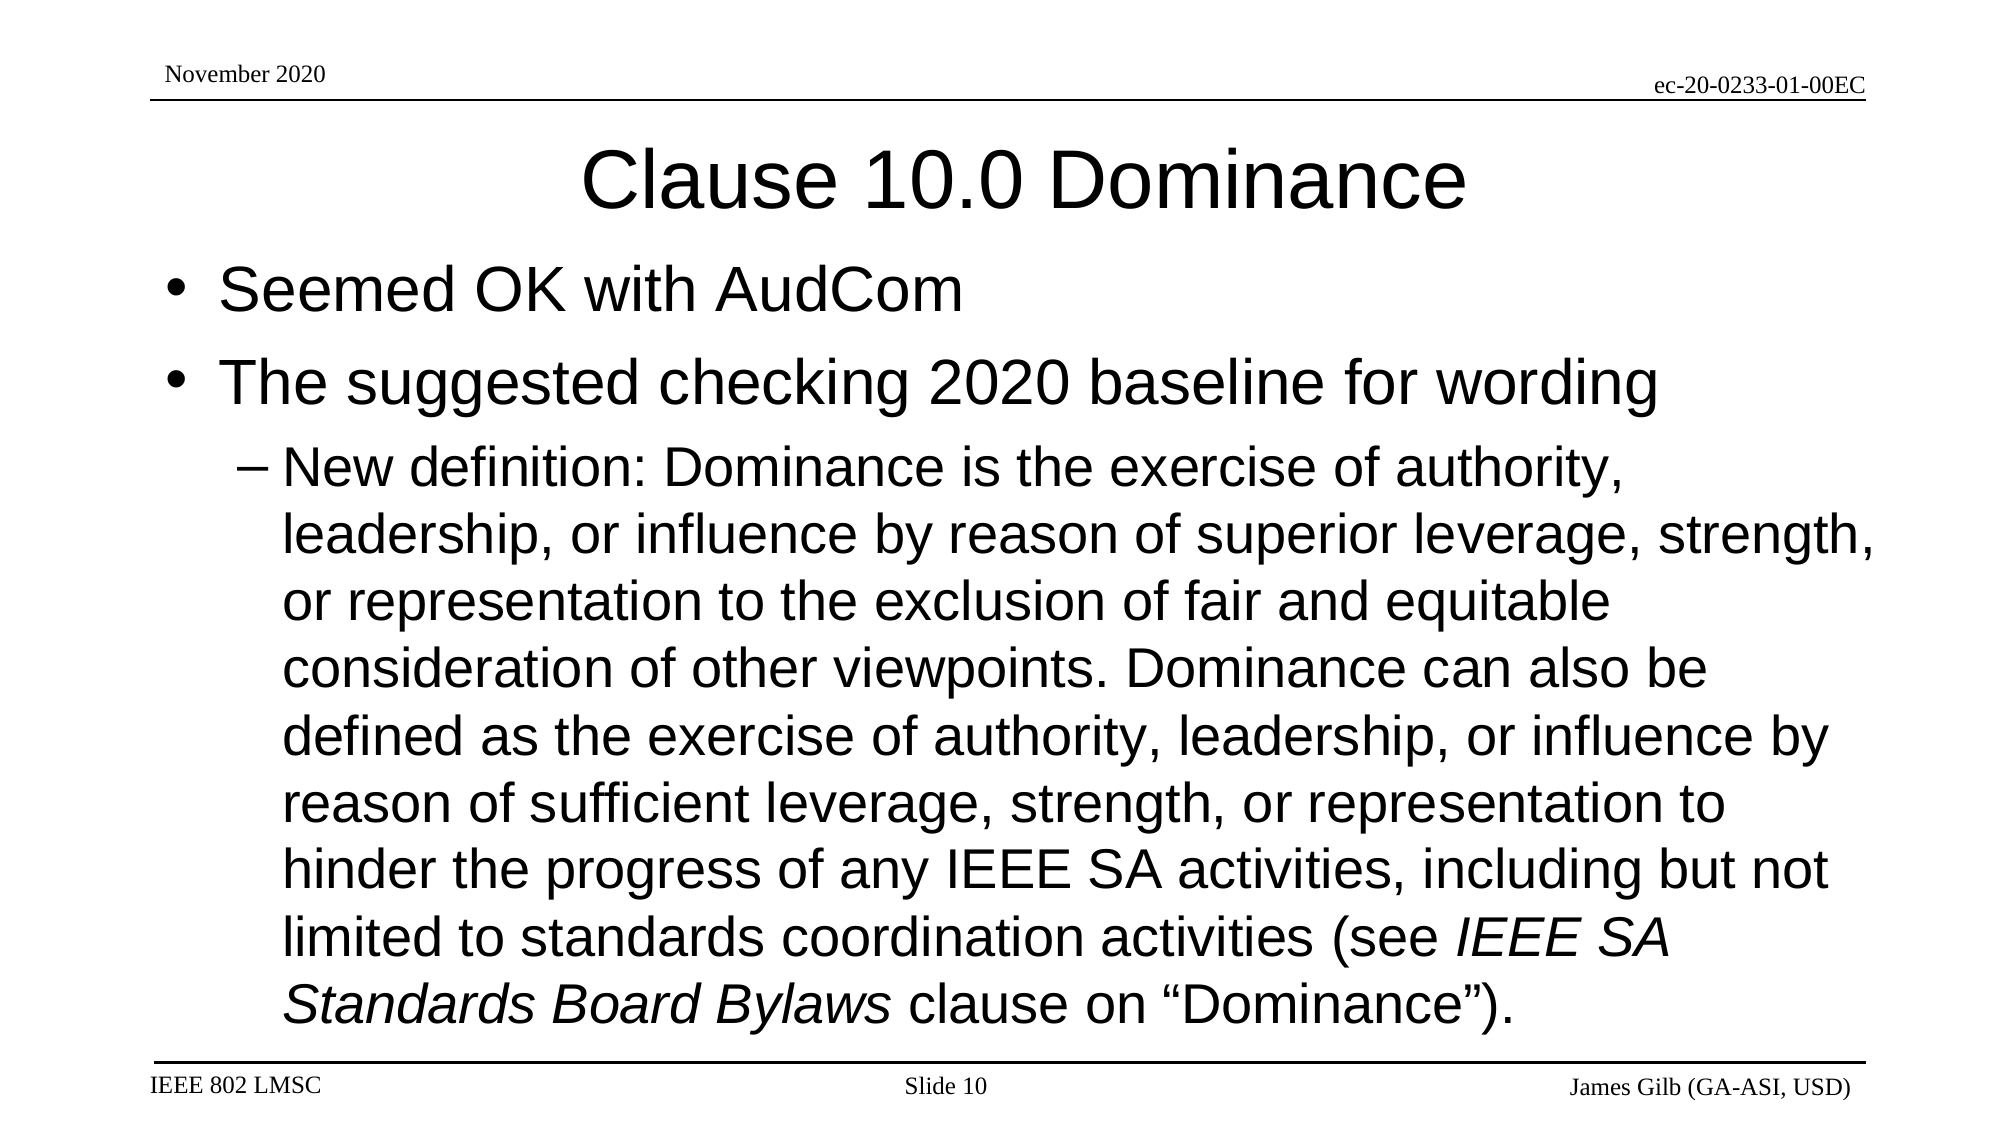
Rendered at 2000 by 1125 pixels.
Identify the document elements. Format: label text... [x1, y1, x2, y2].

list Seemed OK with AudCom The suggested checking 2020 baseline for wording New definition: Dominance is the exercise of authority, leadership, or influence by reason of superior leverage, strength, or representation to the exclusion of fair and equitable consideration of other viewpoints. Dominance can also be defined as the exercise of authority, leadership, or influence by reason of sufficient leverage, strength, or representation to hinder the progress of any IEEE SA activities, including but not limited to standards coordination activities (see IEEE SA Standards Board Bylaws clause on “Dominance”). [149, 239, 1900, 1051]
title Clause 10.0 Dominance [149, 112, 1900, 238]
